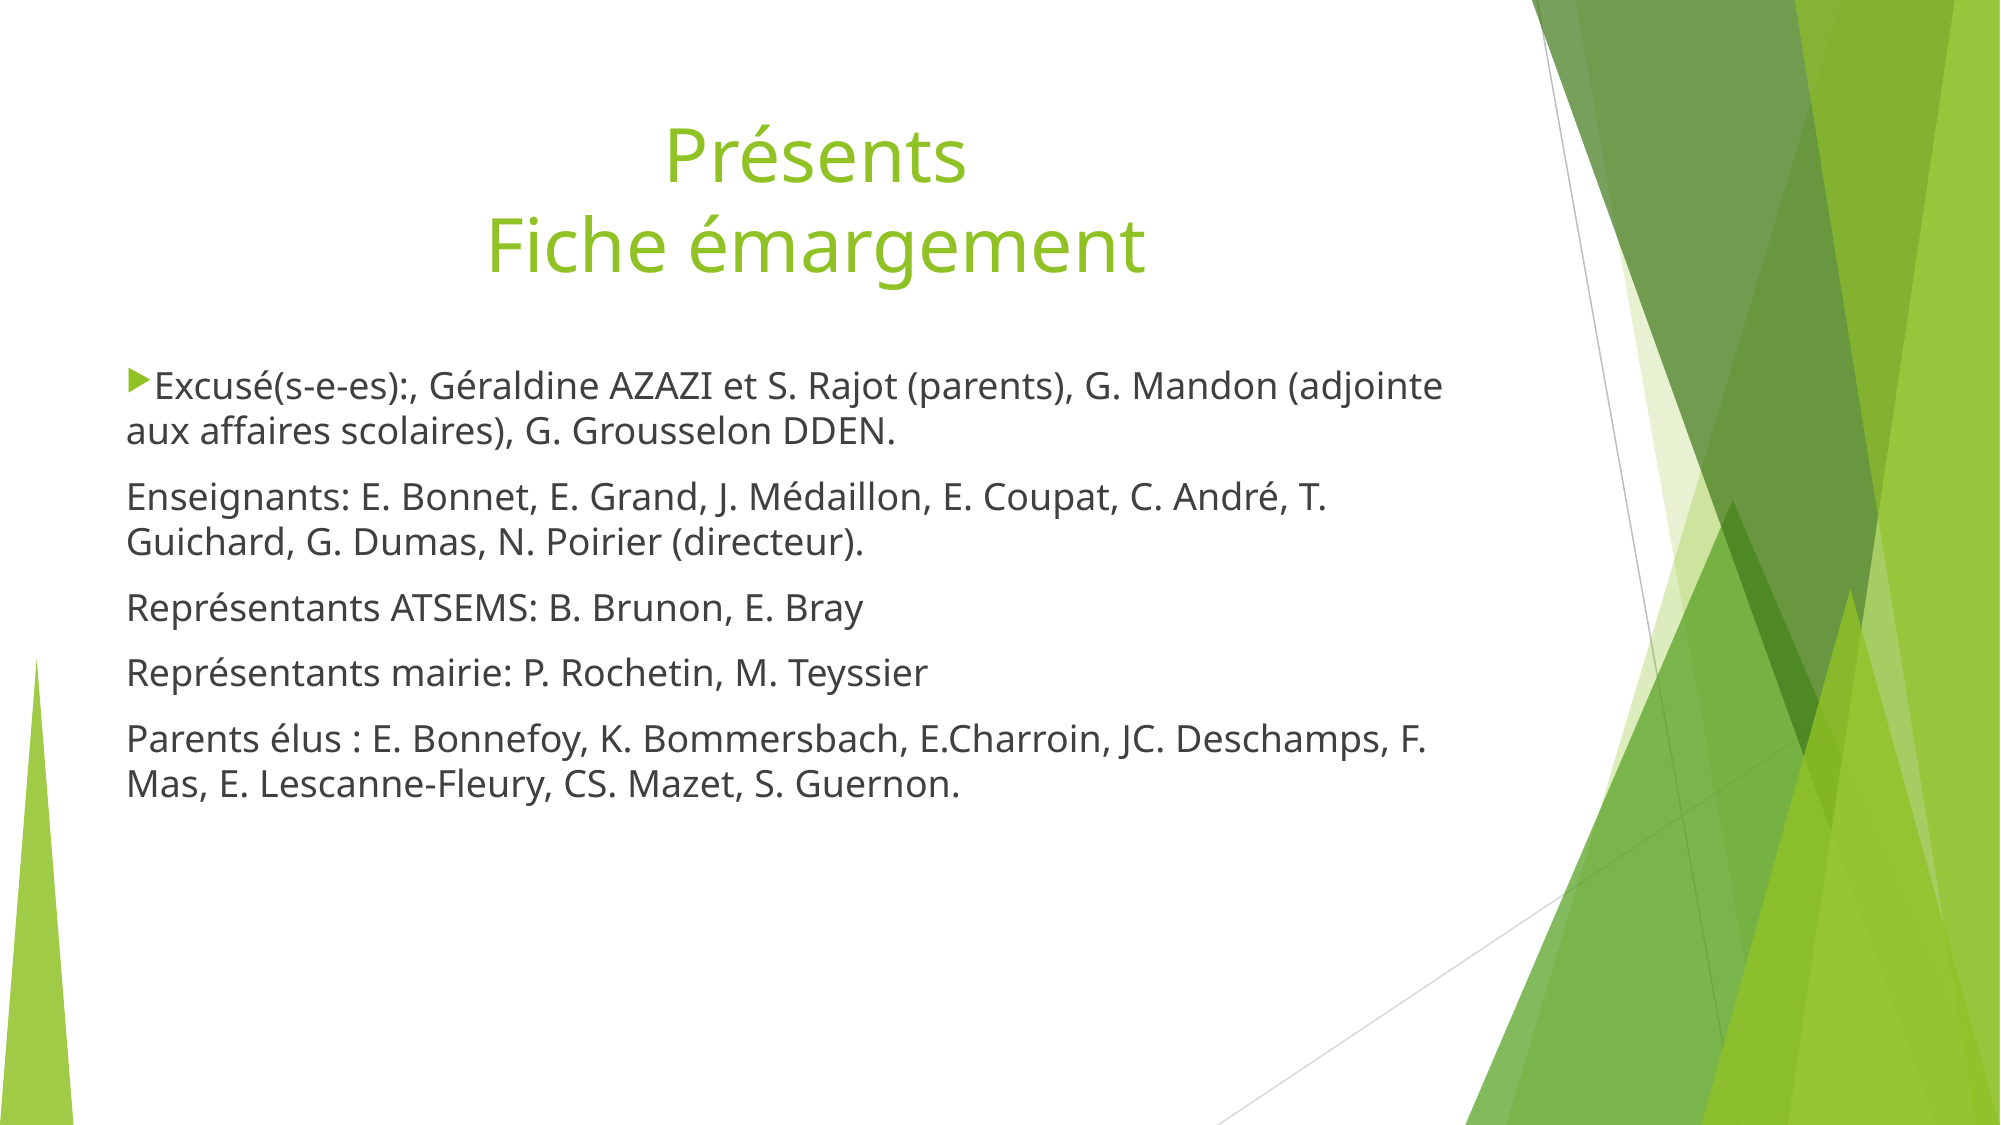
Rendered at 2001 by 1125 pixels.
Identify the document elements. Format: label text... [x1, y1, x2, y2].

title Présents Fiche émargement [111, 99, 1522, 317]
list Excusé(s-e-es):, Géraldine AZAZI et S. Rajot (parents), G. Mandon (adjointe aux affaires scolaires), G. Grousselon DDEN. Enseignants: E. Bonnet, E. Grand, J. Médaillon, E. Coupat, C. André, T. Guichard, G. Dumas, N. Poirier (directeur). Représentants ATSEMS: B. Brunon, E. Bray Représentants mairie: P. Rochetin, M. Teyssier Parents élus : E. Bonnefoy, K. Bommersbach, E.Charroin, JC. Deschamps, F. Mas, E. Lescanne-Fleury, CS. Mazet, S. Guernon. [111, 354, 1522, 992]
